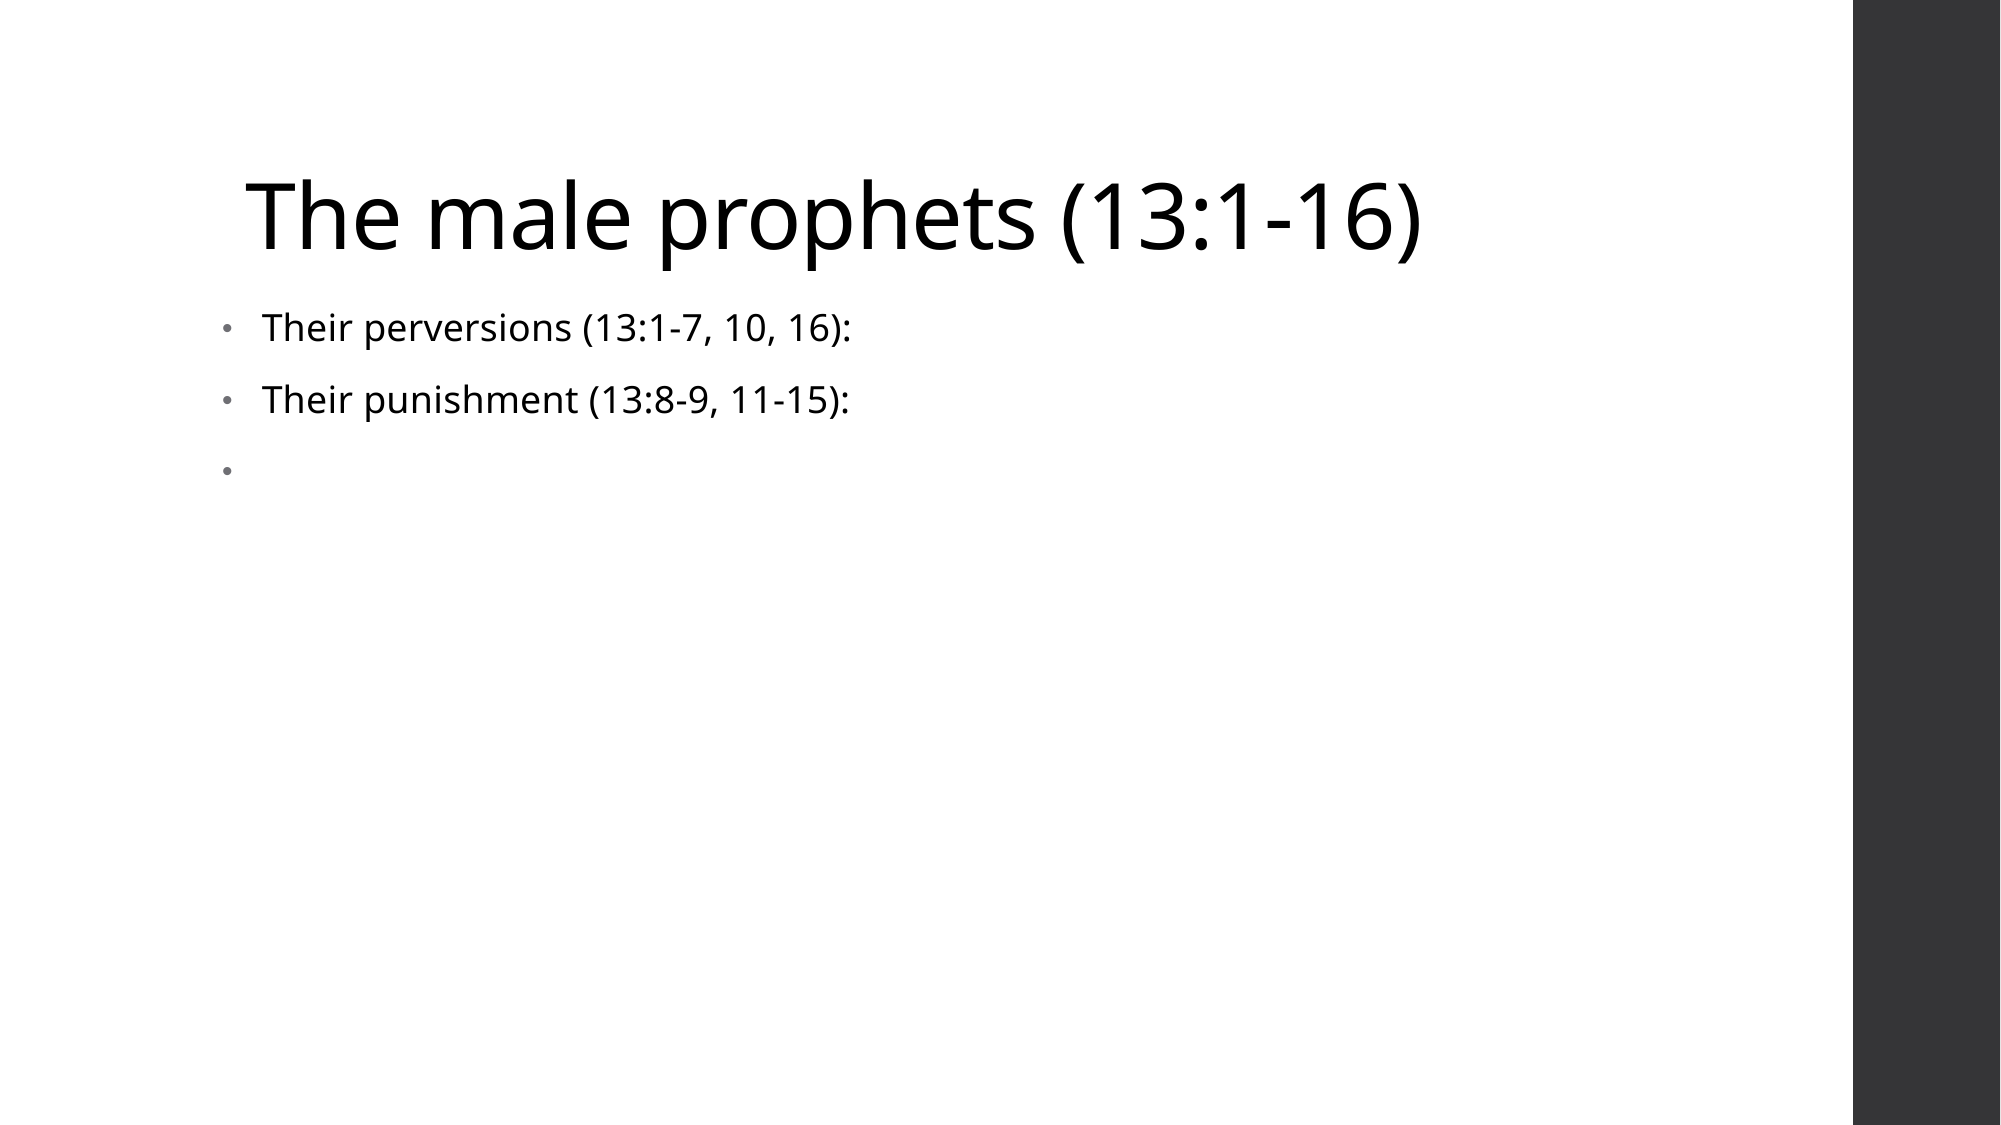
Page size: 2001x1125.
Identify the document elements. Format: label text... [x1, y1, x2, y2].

title The male prophets (13:1-16) [206, 60, 1797, 278]
list Their perversions (13:1-7, 10, 16): Their punishment (13:8-9, 11-15): [206, 299, 1617, 1014]
